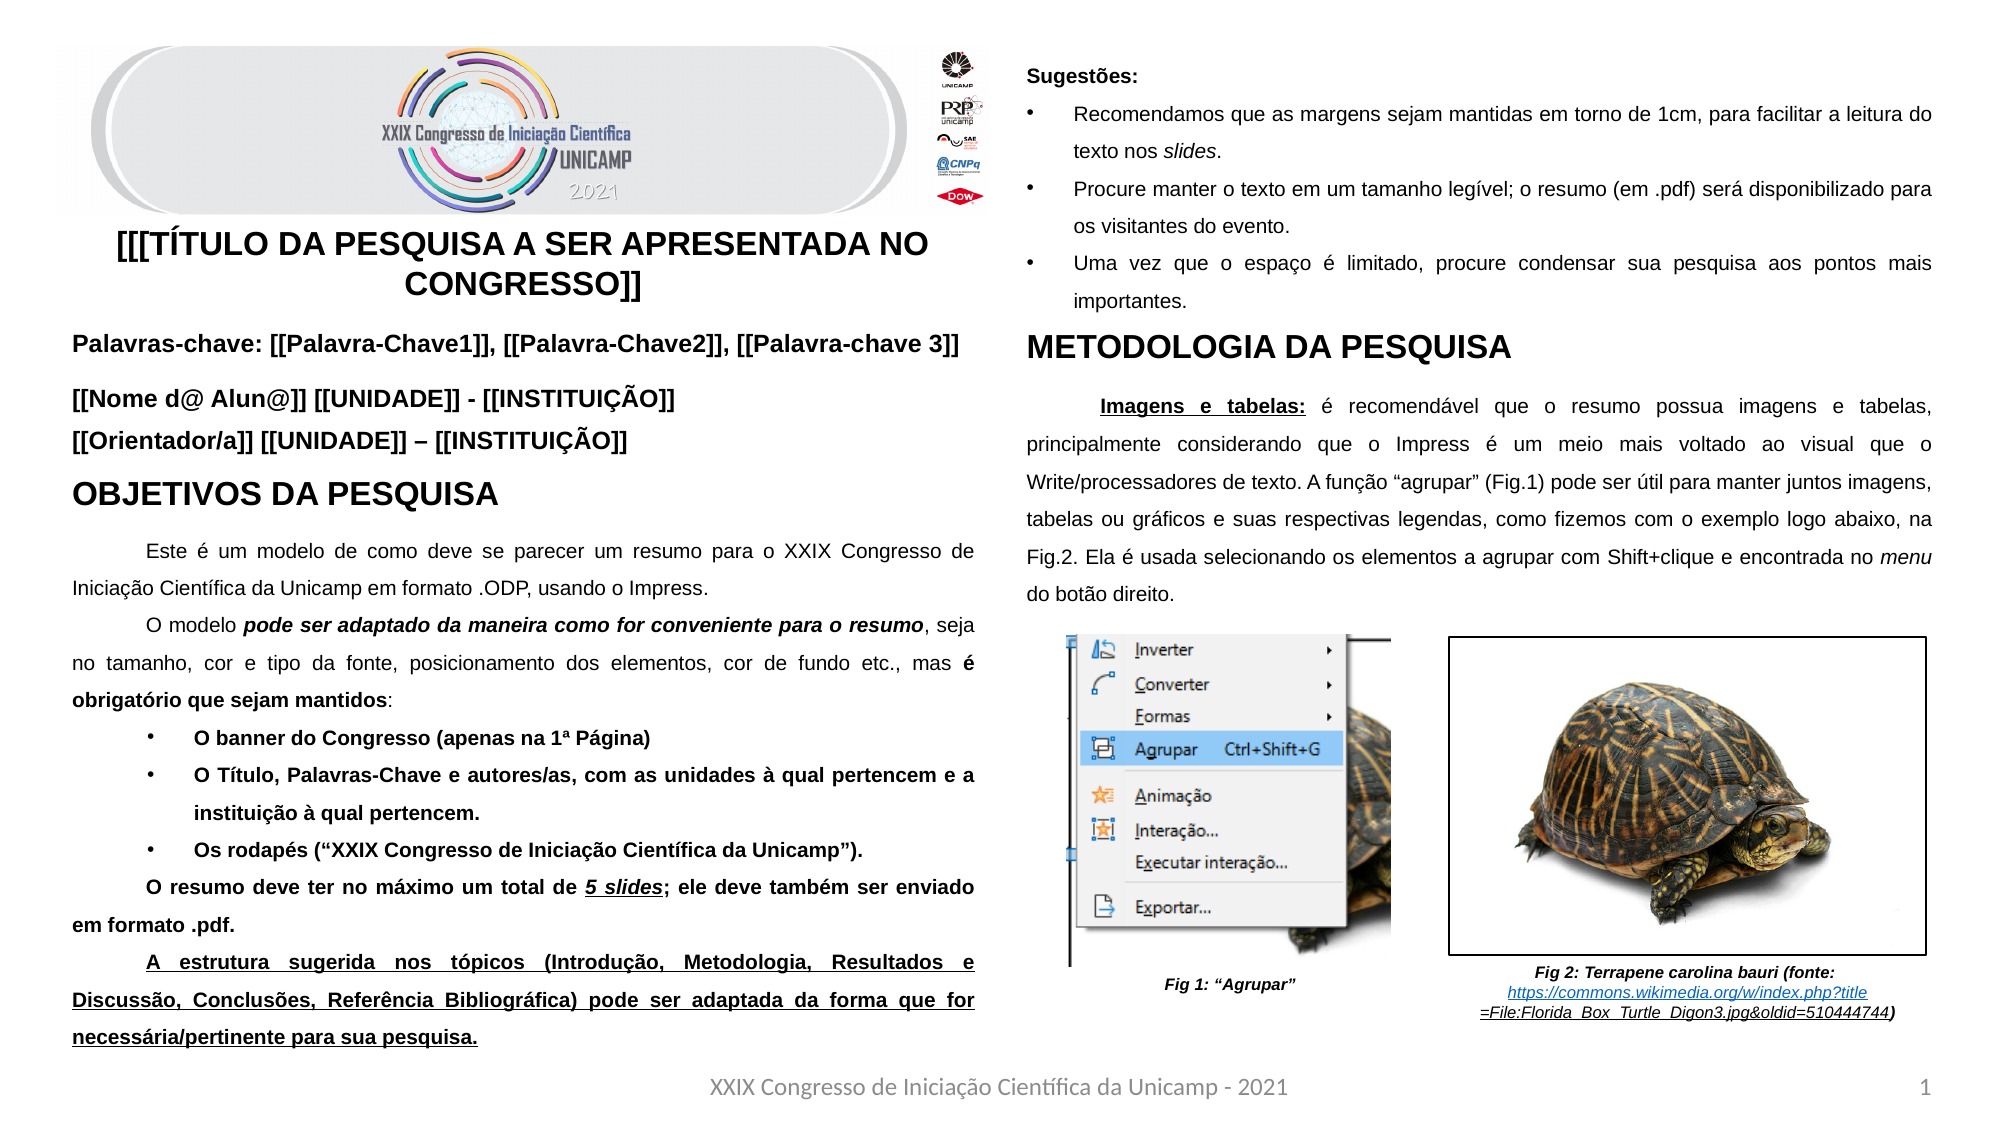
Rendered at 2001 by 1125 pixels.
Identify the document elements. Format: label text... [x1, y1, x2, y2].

picture [1450, 637, 1925, 954]
picture [1066, 634, 1391, 967]
footer XXIX Congresso de Iniciação Científica da Unicamp - 2021 [662, 1058, 1338, 1112]
text_box Sugestões: Recomendamos que as margens sejam mantidas em torno de 1cm, para facilitar a leitura do texto nos slides. Procure manter o texto em um tamanho legível; o resumo (em .pdf) será disponibilizado para os visitantes do evento. Uma vez que o espaço é limitado, procure condensar sua pesquisa aos pontos mais importantes. METODOLOGIA DA PESQUISA Imagens e tabelas: é recomendável que o resumo possua imagens e tabelas, principalmente considerando que o Impress é um meio mais voltado ao visual que o Write/processadores de texto. A função “agrupar” (Fig.1) pode ser útil para manter juntos imagens, tabelas ou gráficos e suas respectivas legendas, como fizemos com o exemplo logo abaixo, na Fig.2. Ela é usada selecionando os elementos a agrupar com Shift+clique e encontrada no menu do botão direito. [1011, 42, 1947, 614]
text_box Fig 1: “Agrupar” [1069, 967, 1391, 1002]
text_box [[[TÍTULO DA PESQUISA A SER APRESENTADA NO CONGRESSO]] Palavras-chave: [[Palavra-Chave1]], [[Palavra-Chave2]], [[Palavra-chave 3]] [[Nome d@ Alun@]] [[UNIDADE]] - [[INSTITUIÇÃO]] [[Orientador/a]] [[UNIDADE]] – [[INSTITUIÇÃO]] [57, 215, 990, 463]
slide_number <número> [1466, 1058, 1947, 1112]
text_box OBJETIVOS DA PESQUISA Este é um modelo de como deve se parecer um resumo para o XXIX Congresso de Iniciação Científica da Unicamp em formato .ODP, usando o Impress. O modelo pode ser adaptado da maneira como for conveniente para o resumo, seja no tamanho, cor e tipo da fonte, posicionamento dos elementos, cor de fundo etc., mas é obrigatório que sejam mantidos: O banner do Congresso (apenas na 1ª Página) O Título, Palavras-Chave e autores/as, com as unidades à qual pertencem e a instituição à qual pertencem. Os rodapés (“XXIX Congresso de Iniciação Científica da Unicamp”). O resumo deve ter no máximo um total de 5 slides; ele deve também ser enviado em formato .pdf. A estrutura sugerida nos tópicos (Introdução, Metodologia, Resultados e Discussão, Conclusões, Referência Bibliográfica) pode ser adaptada da forma que for necessária/pertinente para sua pesquisa. [57, 464, 990, 1057]
text_box Fig 2: Terrapene carolina bauri (fonte: https://commons.wikimedia.org/w/index.php?title=File:Florida_Box_Turtle_Digon3.jpg&oldid=510444744) [1450, 954, 1925, 1029]
picture [56, 45, 988, 215]
